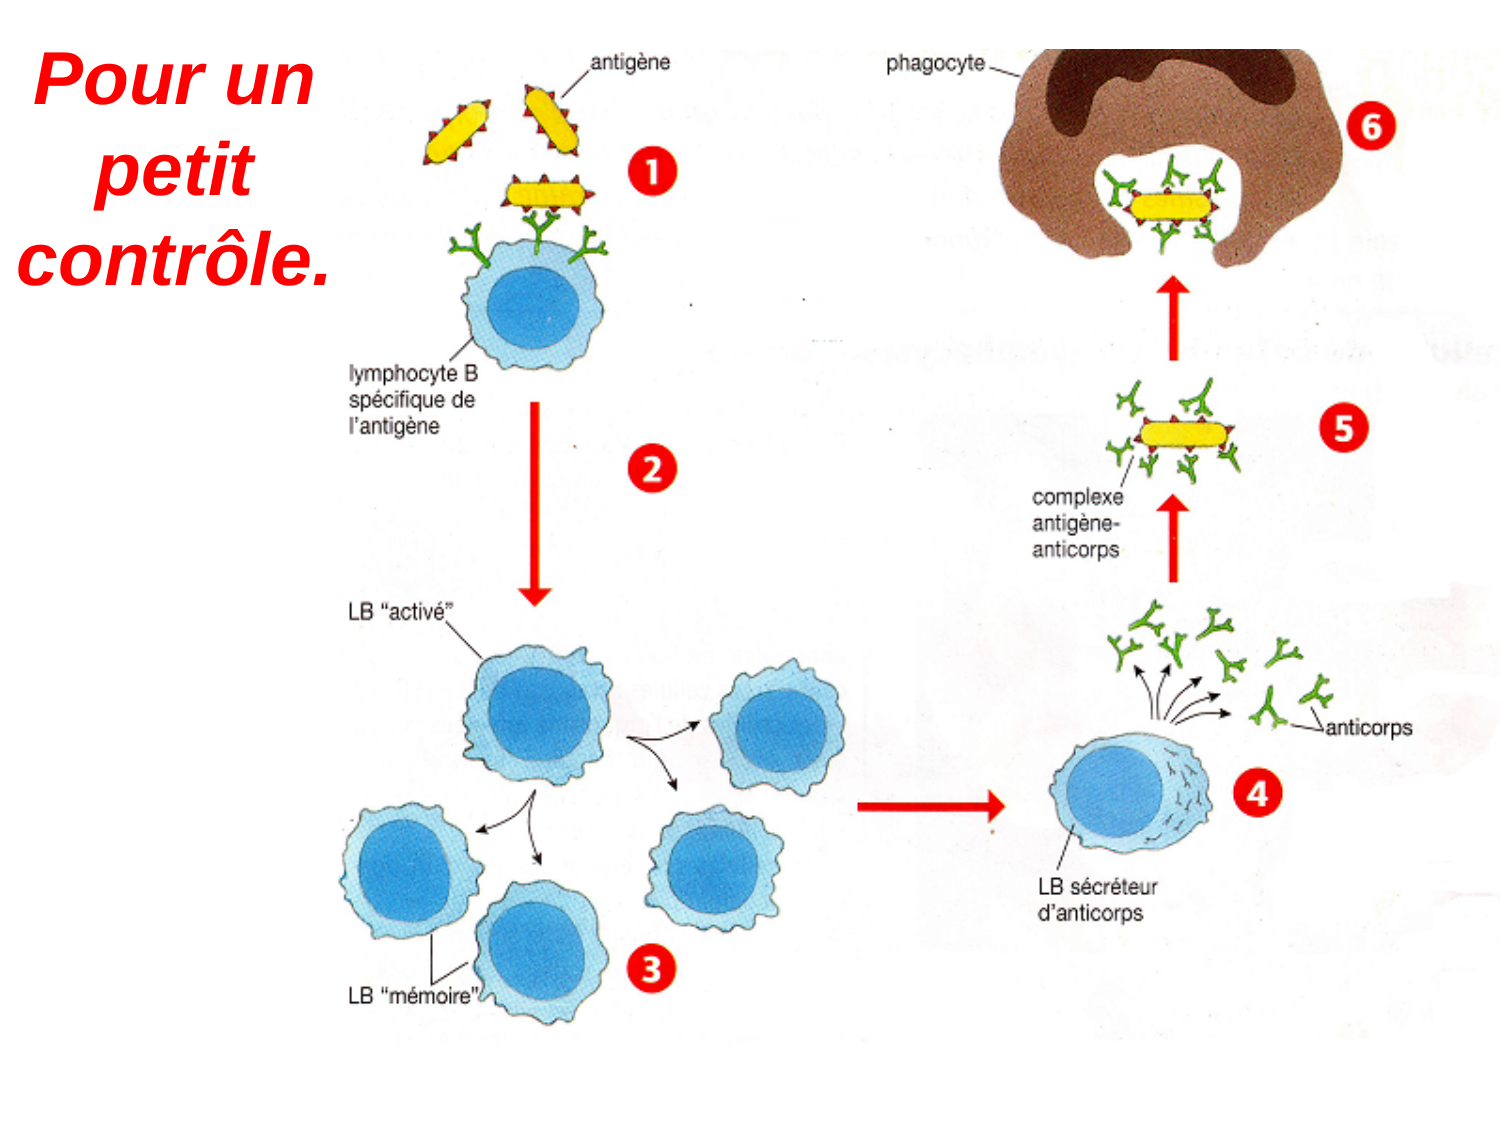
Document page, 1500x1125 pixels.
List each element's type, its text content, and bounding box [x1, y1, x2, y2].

chart [337, 50, 1500, 1083]
title Pour un petit contrôle. [0, 0, 350, 330]
